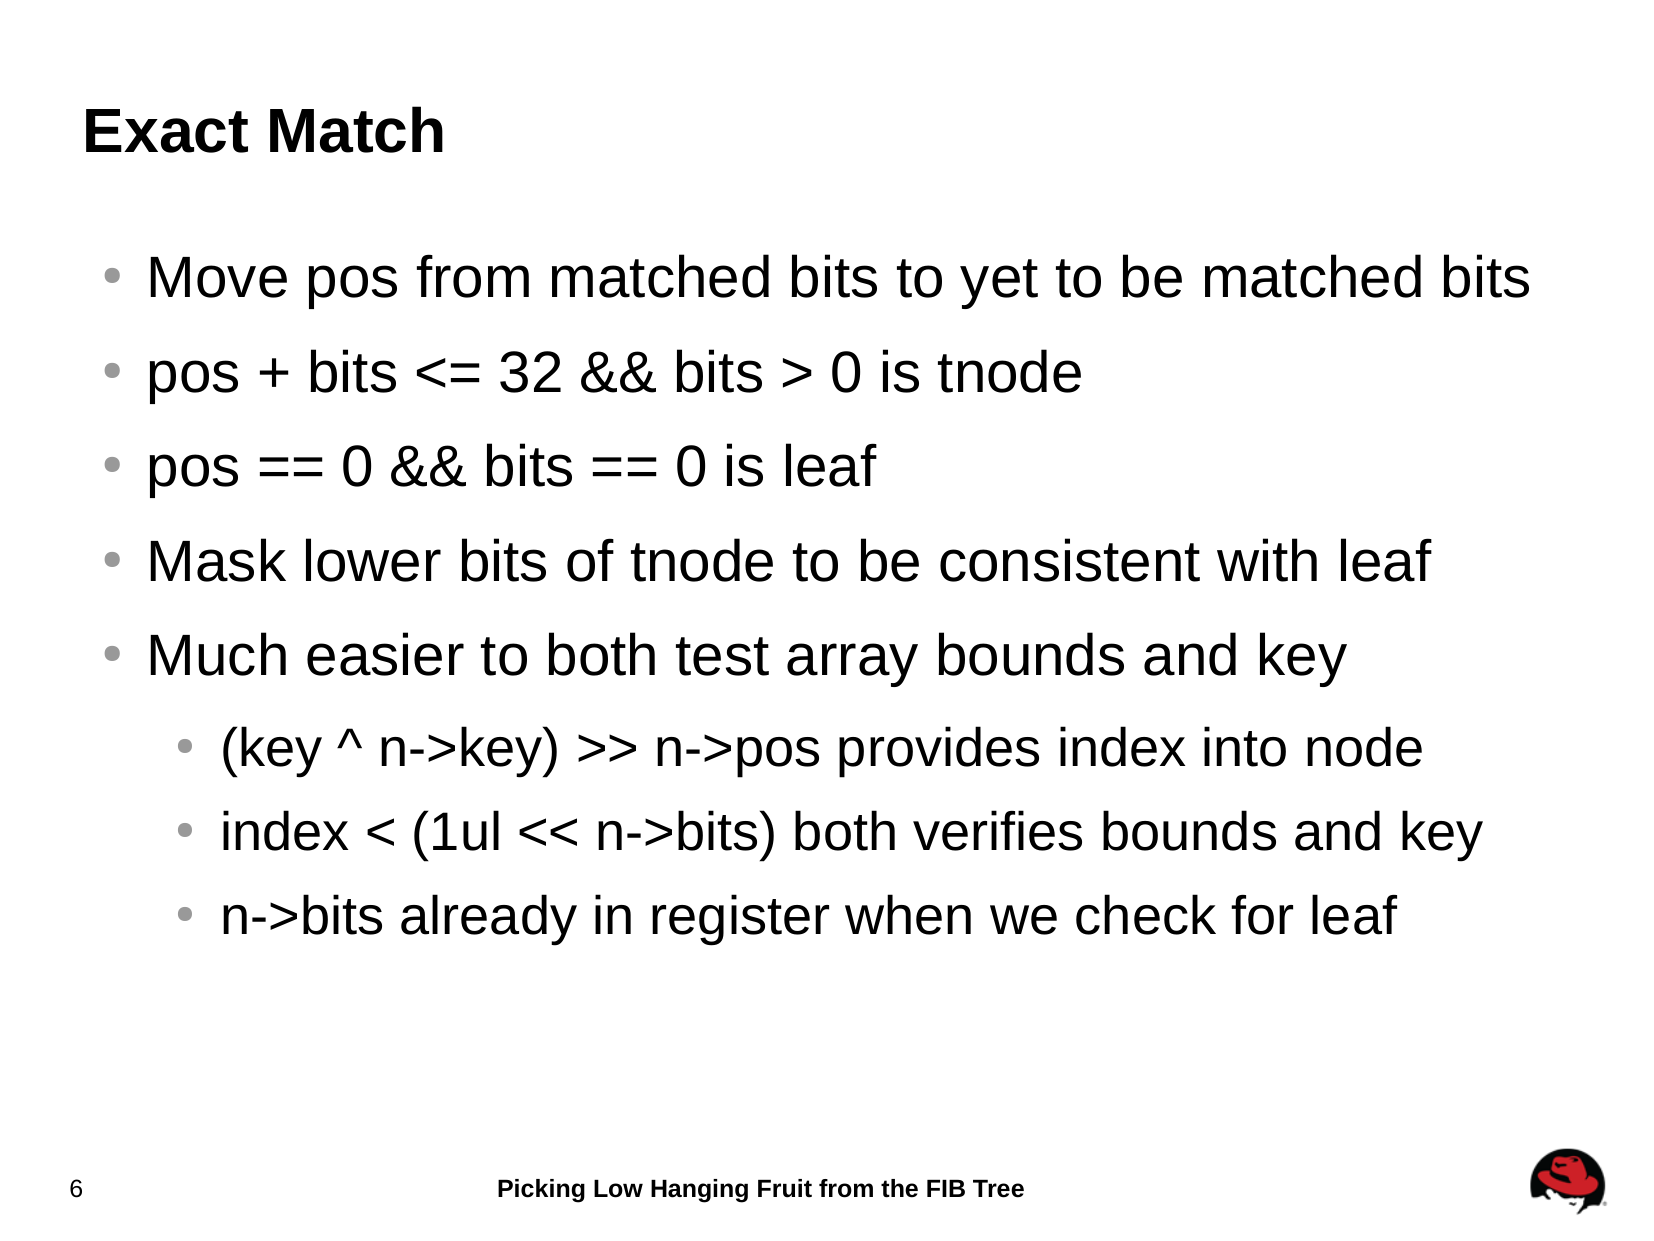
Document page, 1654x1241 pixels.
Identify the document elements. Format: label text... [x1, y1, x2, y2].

picture [1529, 1146, 1613, 1224]
list Move pos from matched bits to yet to be matched bits pos + bits <= 32 && bits > 0 is tnode pos == 0 && bits == 0 is leaf Mask lower bits of tnode to be consistent with leaf Much easier to both test array bounds and key (key ^ n->key) >> n->pos provides index into node index < (1ul << n->bits) both verifies bounds and key n->bits already in register when we check for leaf [86, 244, 1576, 1039]
title Exact Match [82, 37, 1571, 226]
